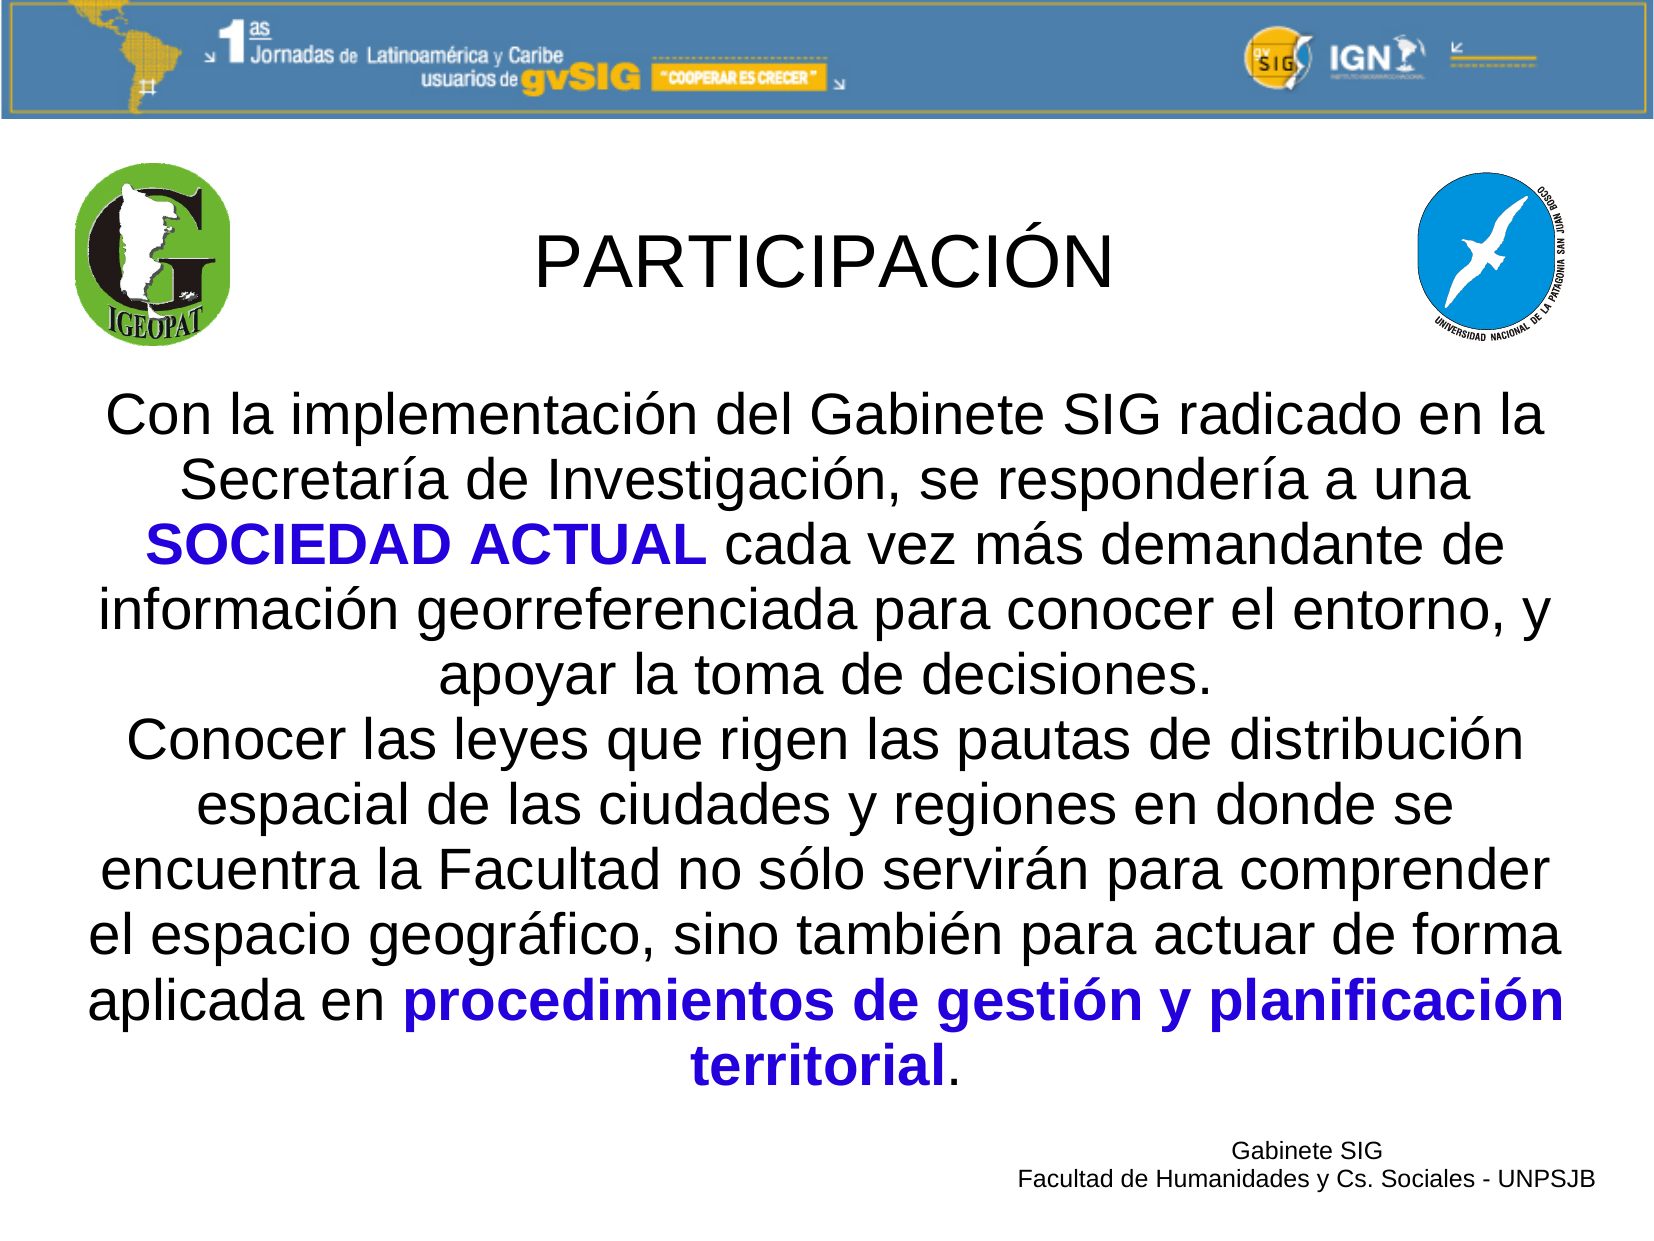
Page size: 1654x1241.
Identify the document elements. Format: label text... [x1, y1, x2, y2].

title PARTICIPACIÓN [262, 163, 1388, 357]
text_box Gabinete SIG Facultad de Humanidades y Cs. Sociales - UNPSJB [997, 1128, 1618, 1200]
text_box [1490, 322, 1531, 341]
text_box [1537, 186, 1558, 211]
text_box [1435, 316, 1486, 341]
text_box [1419, 174, 1554, 329]
subtitle Con la implementación del Gabinete SIG radicado en la Secretaría de Investigación, se respondería a una SOCIEDAD ACTUAL cada vez más demandante de información georreferenciada para conocer el entorno, y apoyar la toma de decisiones. Conocer las leyes que rigen las pautas de distribución espacial de las ciudades y regiones en donde se encuentra la Facultad no sólo servirán para comprender el espacio geográfico, sino también para actuar de forma aplicada en procedimientos de gestión y planificación territorial. [82, 374, 1571, 1102]
picture [0, 0, 1654, 119]
picture [75, 163, 230, 346]
text_box [1552, 213, 1565, 234]
text_box [1548, 259, 1565, 302]
text_box [1540, 303, 1552, 314]
text_box [1556, 238, 1565, 254]
text_box [1530, 312, 1542, 325]
